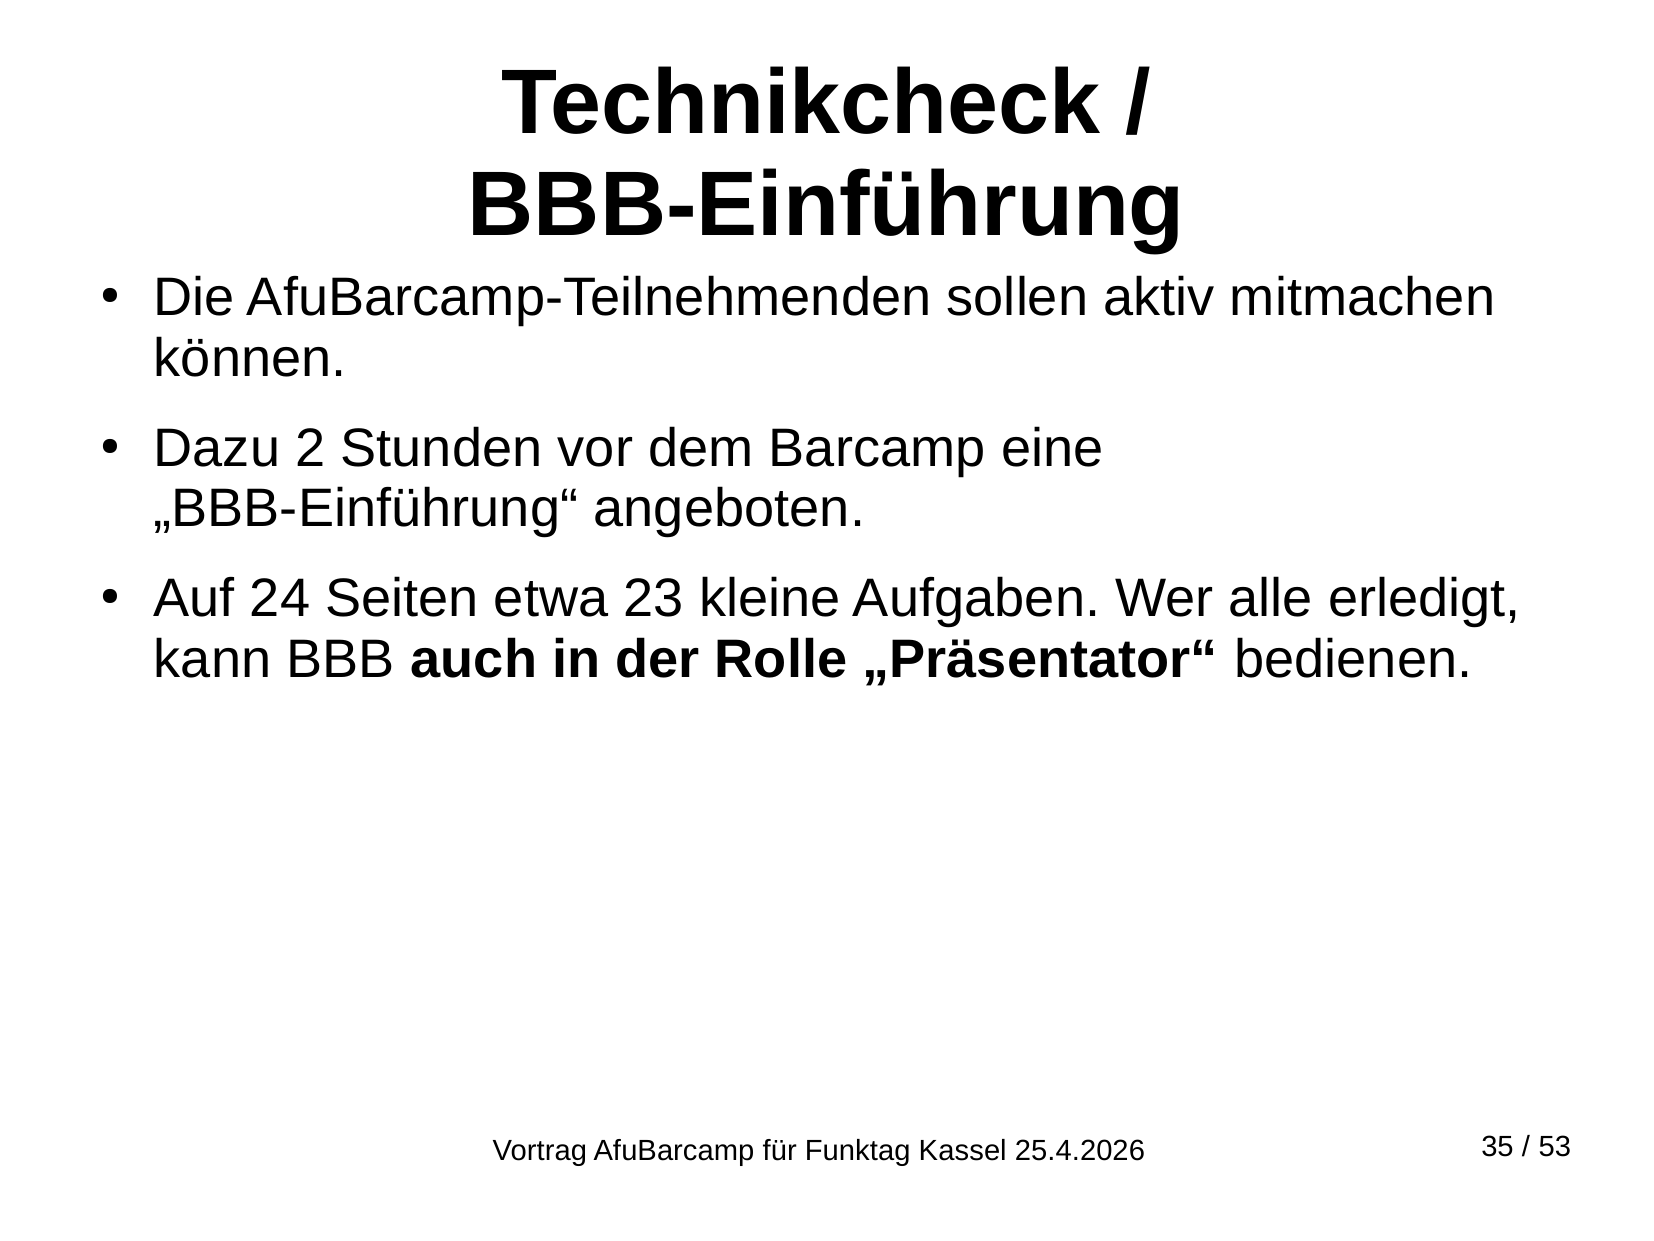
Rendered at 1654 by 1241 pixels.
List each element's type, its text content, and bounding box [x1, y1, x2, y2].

list Die AfuBarcamp-Teilnehmenden sollen aktiv mitmachen können. Dazu 2 Stunden vor dem Barcamp eine „BBB-Einführung“ angeboten. Auf 24 Seiten etwa 23 kleine Aufgaben. Wer alle erledigt, kann BBB auch in der Rolle „Präsentator“ bedienen. [82, 266, 1571, 721]
title Technikcheck / BBB-Einführung [82, 49, 1571, 257]
